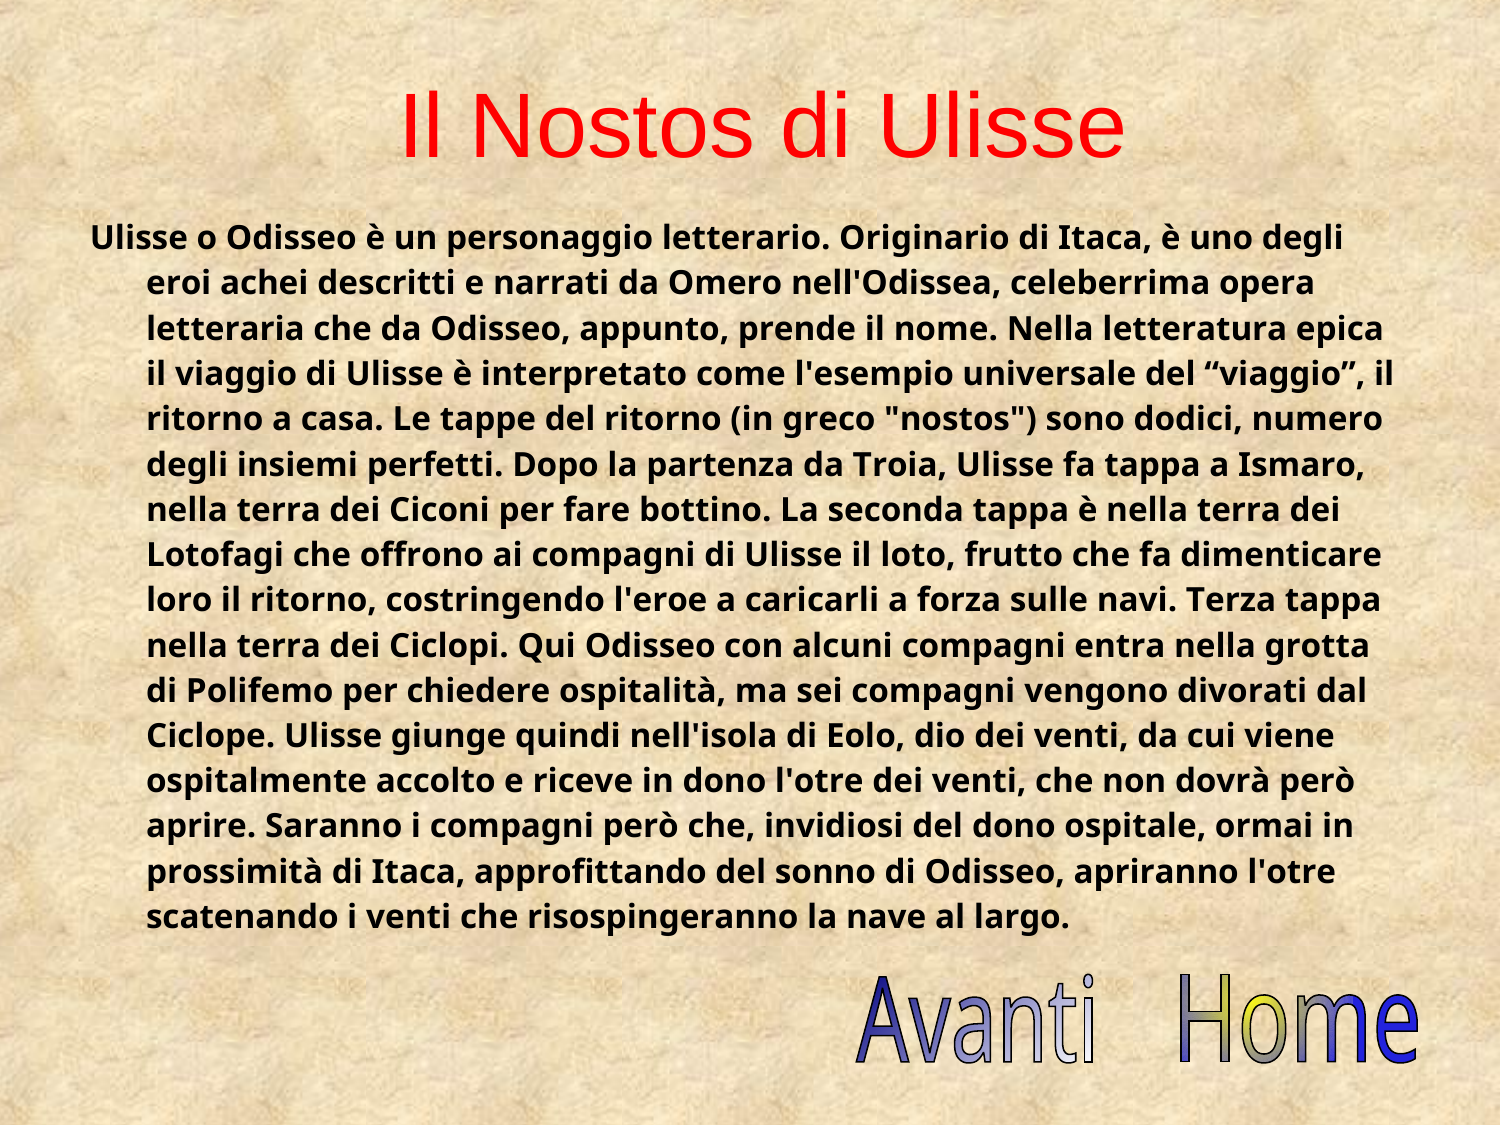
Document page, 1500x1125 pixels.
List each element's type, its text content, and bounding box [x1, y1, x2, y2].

text_box Avanti [1084, 998, 1092, 1062]
text_box Home [1242, 994, 1286, 1063]
text_box Avanti [856, 976, 909, 1062]
text_box Avanti [1049, 983, 1076, 1063]
list Ulisse o Odisseo è un personaggio letterario. Originario di Itaca, è uno degli eroi achei descritti e narrati da Omero nell'Odissea, celeberrima opera letteraria che da Odisseo, appunto, prende il nome. Nella letteratura epica il viaggio di Ulisse è interpretato come l'esempio universale del “viaggio”, il ritorno a casa. Le tappe del ritorno (in greco "nostos") sono dodici, numero degli insiemi perfetti. Dopo la partenza da Troia, Ulisse fa tappa a Ismaro, nella terra dei Ciconi per fare bottino. La seconda tappa è nella terra dei Lotofagi che offrono ai compagni di Ulisse il loto, frutto che fa dimenticare loro il ritorno, costringendo l'eroe a caricarli a forza sulle navi. Terza tappa nella terra dei Ciclopi. Qui Odisseo con alcuni compagni entra nella grotta di Polifemo per chiedere ospitalità, ma sei compagni vengono divorati dal Ciclope. Ulisse giunge quindi nell'isola di Eolo, dio dei venti, da cui viene ospitalmente accolto e riceve in dono l'otre dei venti, che non dovrà però aprire. Saranno i compagni però che, invidiosi del dono ospitale, ormai in prossimità di Itaca, approfittando del sonno di Odisseo, apriranno l'otre scatenando i venti che risospingeranno la nave al largo. [75, 206, 1418, 966]
text_box Home [1297, 994, 1366, 1062]
text_box Avanti [1083, 974, 1093, 988]
text_box Home [1377, 994, 1418, 1063]
text_box Home [1181, 974, 1229, 1062]
text_box Avanti [908, 998, 951, 1062]
text_box Avanti [1003, 997, 1042, 1062]
text_box Avanti [954, 997, 991, 1063]
picture [0, 0, 1500, 1125]
title Il Nostos di Ulisse [88, 0, 1439, 251]
